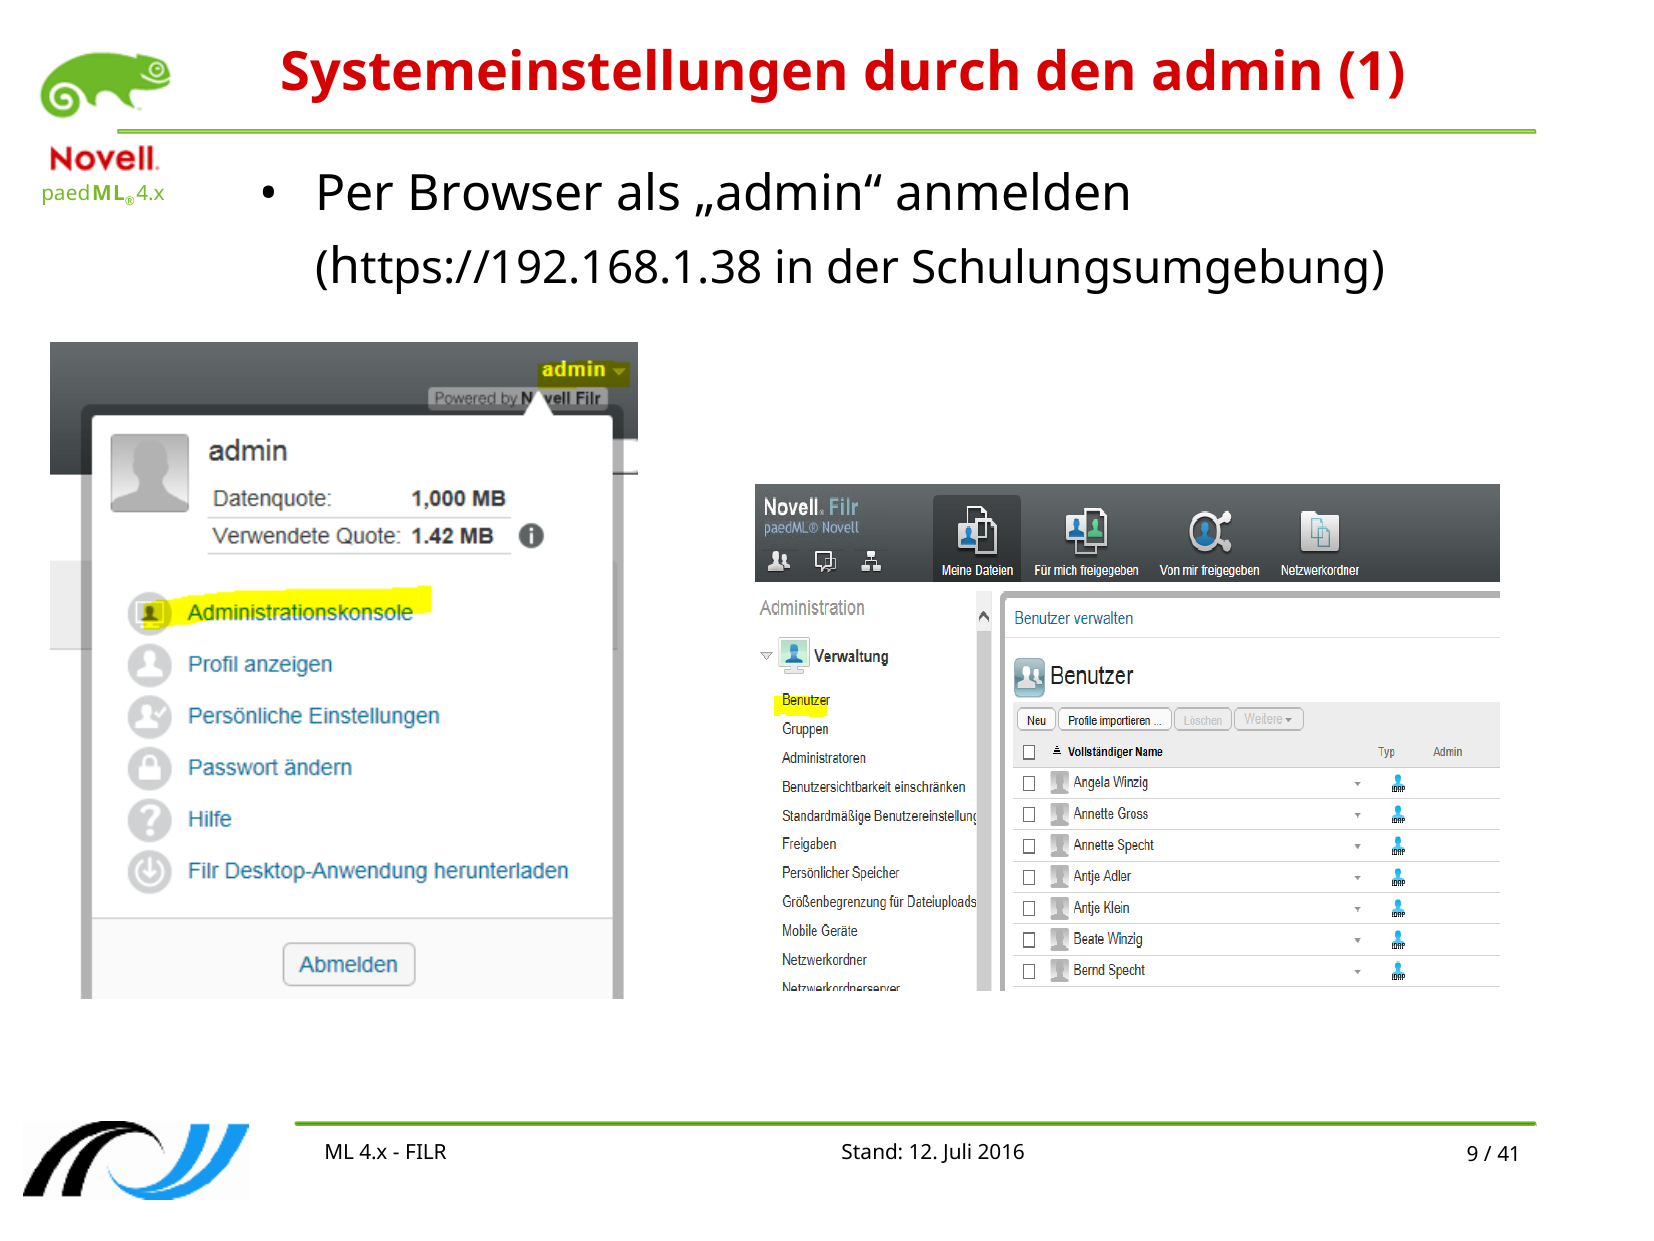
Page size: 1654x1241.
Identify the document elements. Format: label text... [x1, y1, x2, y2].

list Per Browser als „admin“ anmelden (https://192.168.1.38 in der Schulungsumgebung) [259, 160, 1536, 294]
picture [23, 1121, 249, 1200]
picture [755, 484, 1500, 992]
picture [50, 342, 638, 999]
picture [26, 35, 184, 193]
title Systemeinstellungen durch den admin (1) [259, 17, 1534, 121]
